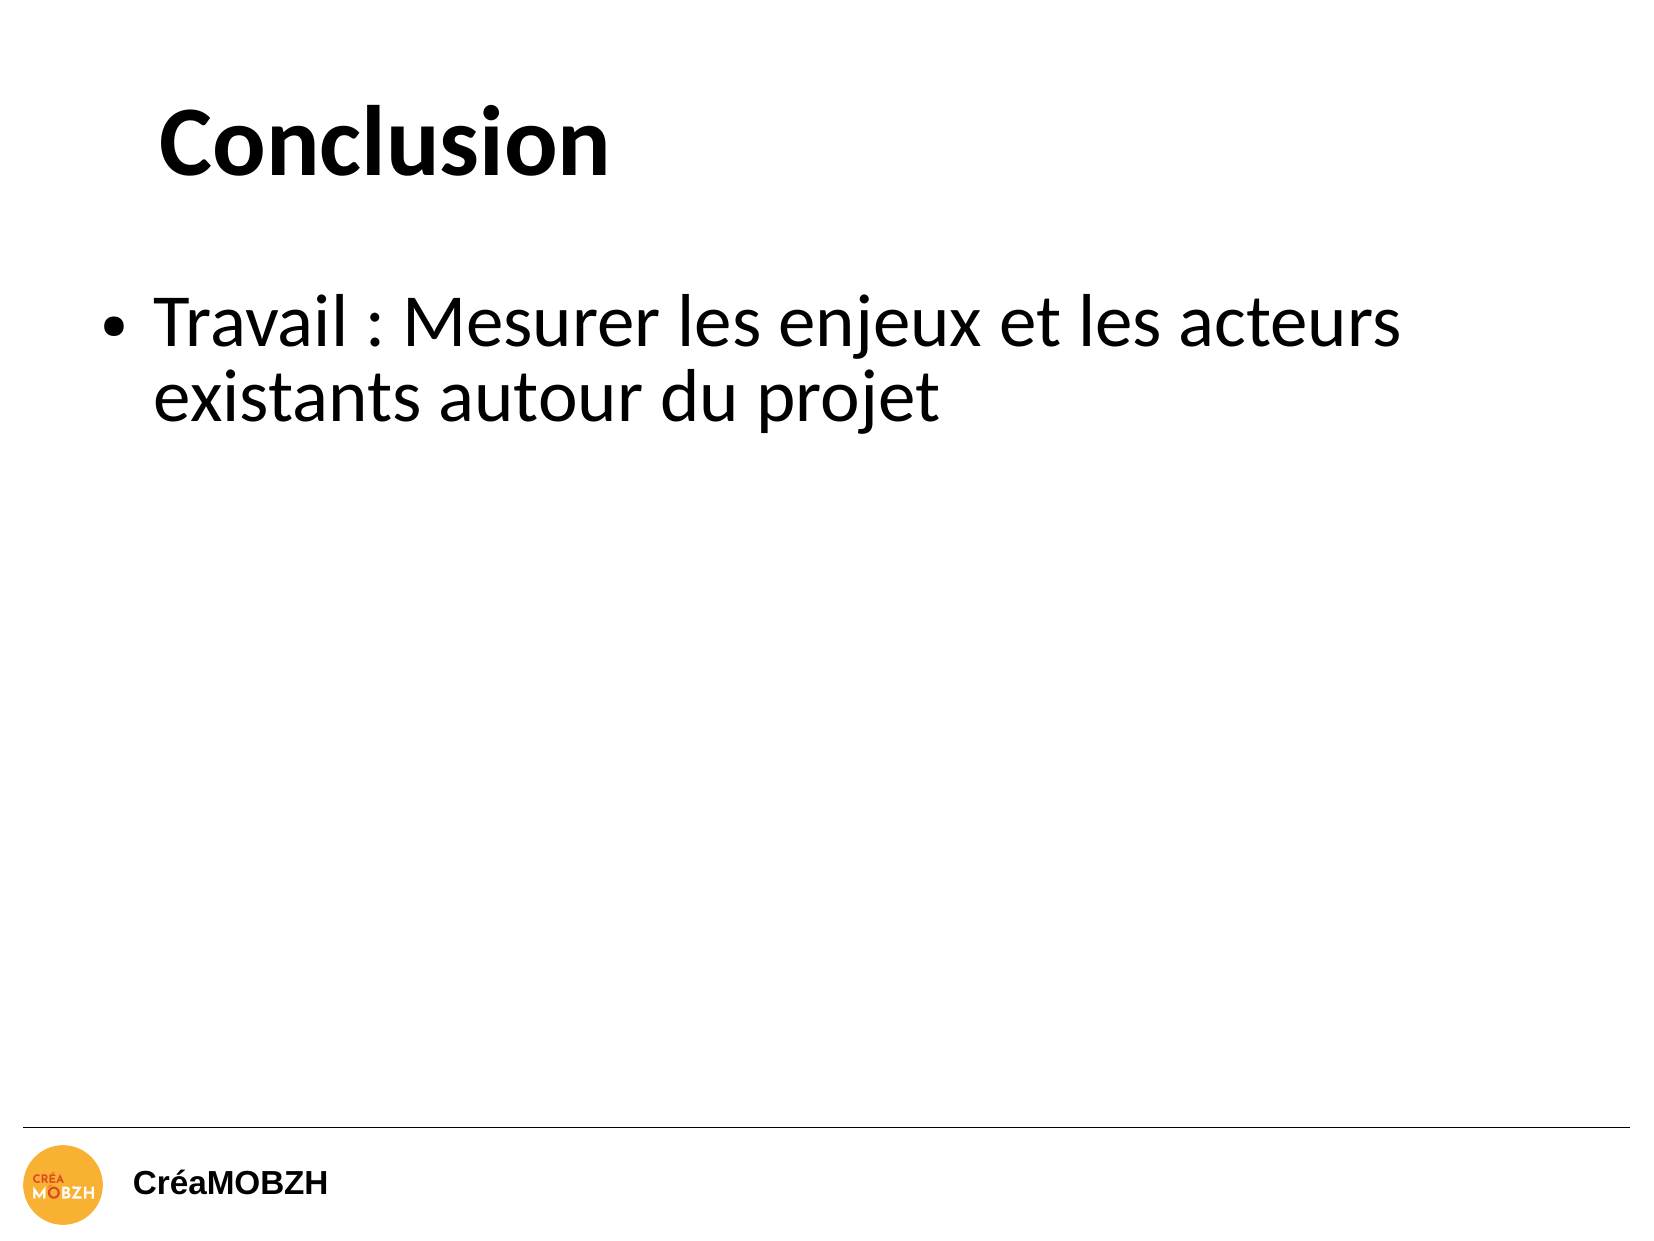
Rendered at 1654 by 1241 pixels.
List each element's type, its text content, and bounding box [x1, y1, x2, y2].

picture [23, 1145, 103, 1225]
text_box CréaMOBZH [118, 1157, 1040, 1241]
list Travail : Mesurer les enjeux et les acteurs existants autour du projet [82, 290, 1572, 1028]
title Conclusion [11, 47, 1347, 255]
